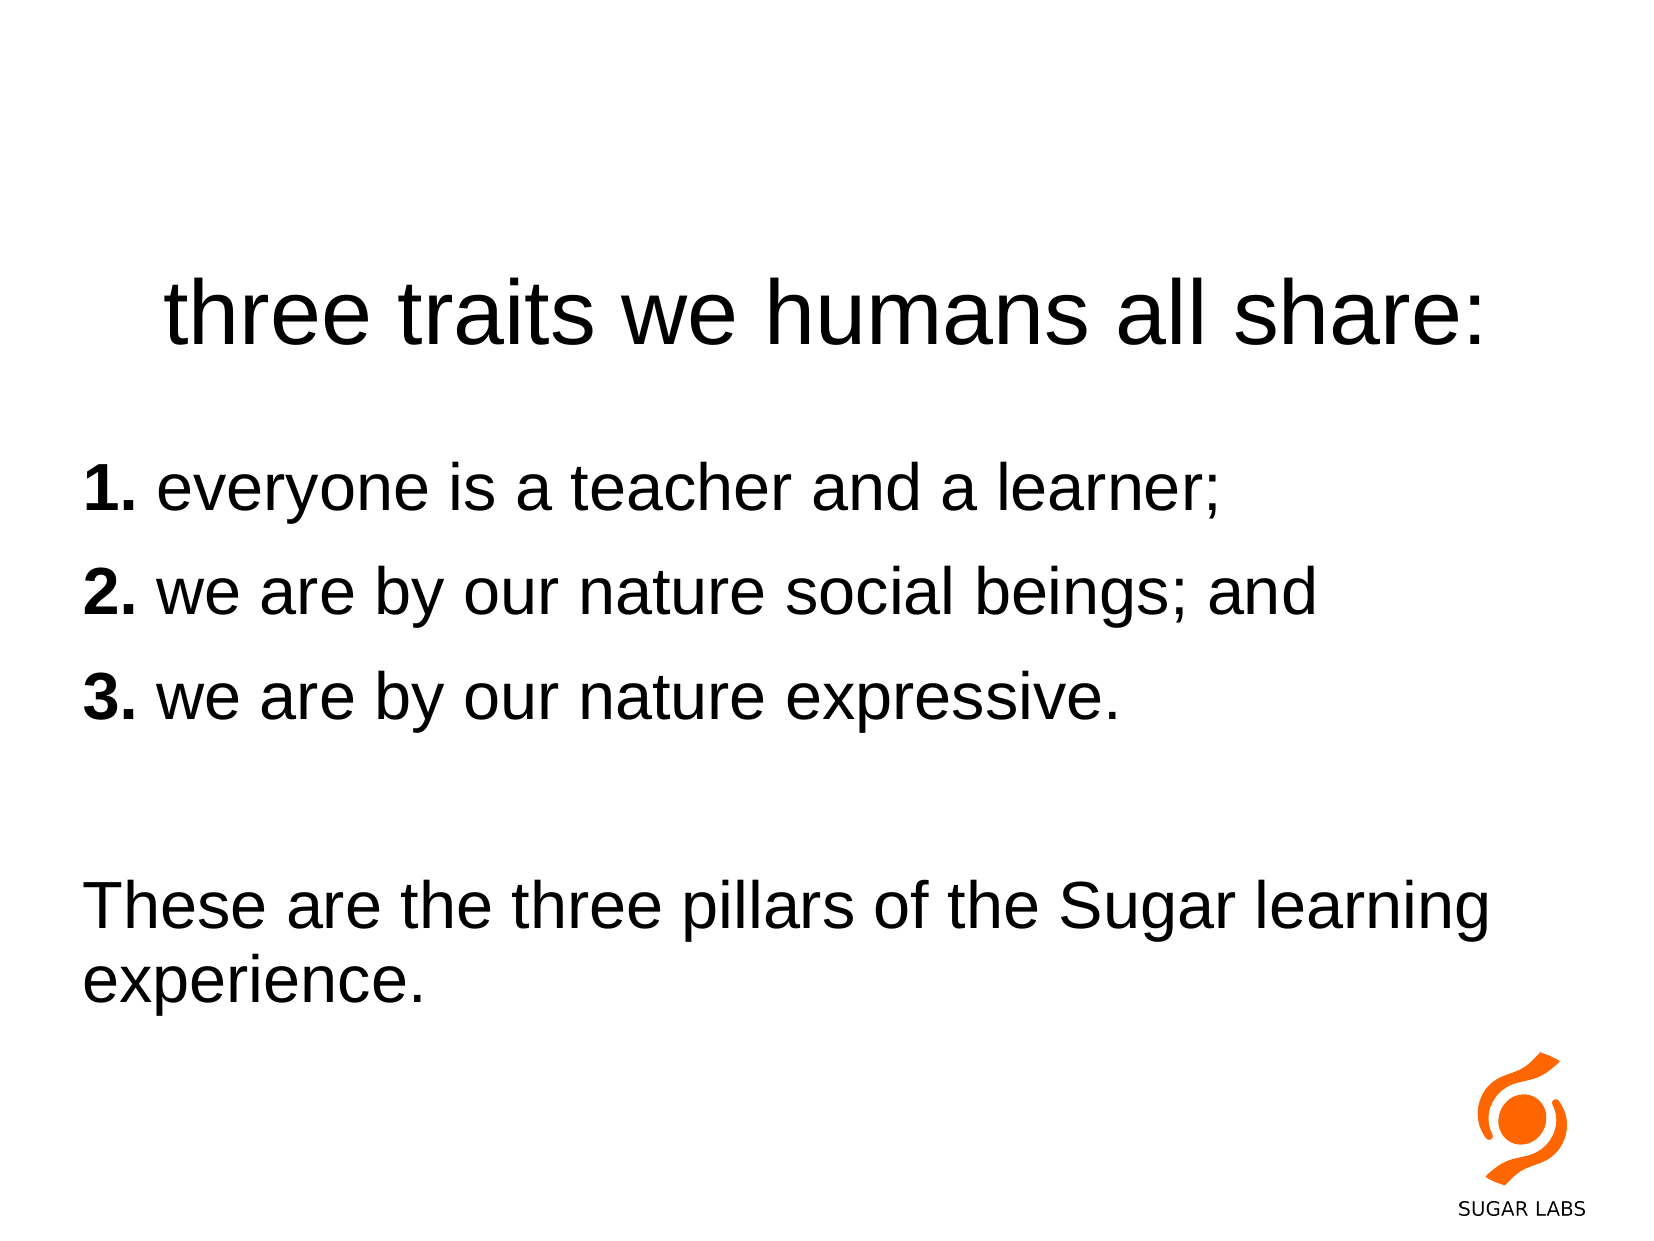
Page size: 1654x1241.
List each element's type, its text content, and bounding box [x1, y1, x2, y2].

picture [1459, 1052, 1585, 1216]
title three traits we humans all share: [82, 197, 1571, 405]
list 1. everyone is a teacher and a learner; 2. we are by our nature social beings; and 3. we are by our nature expressive. These are the three pillars of the Sugar learning experience. [82, 450, 1571, 1051]
